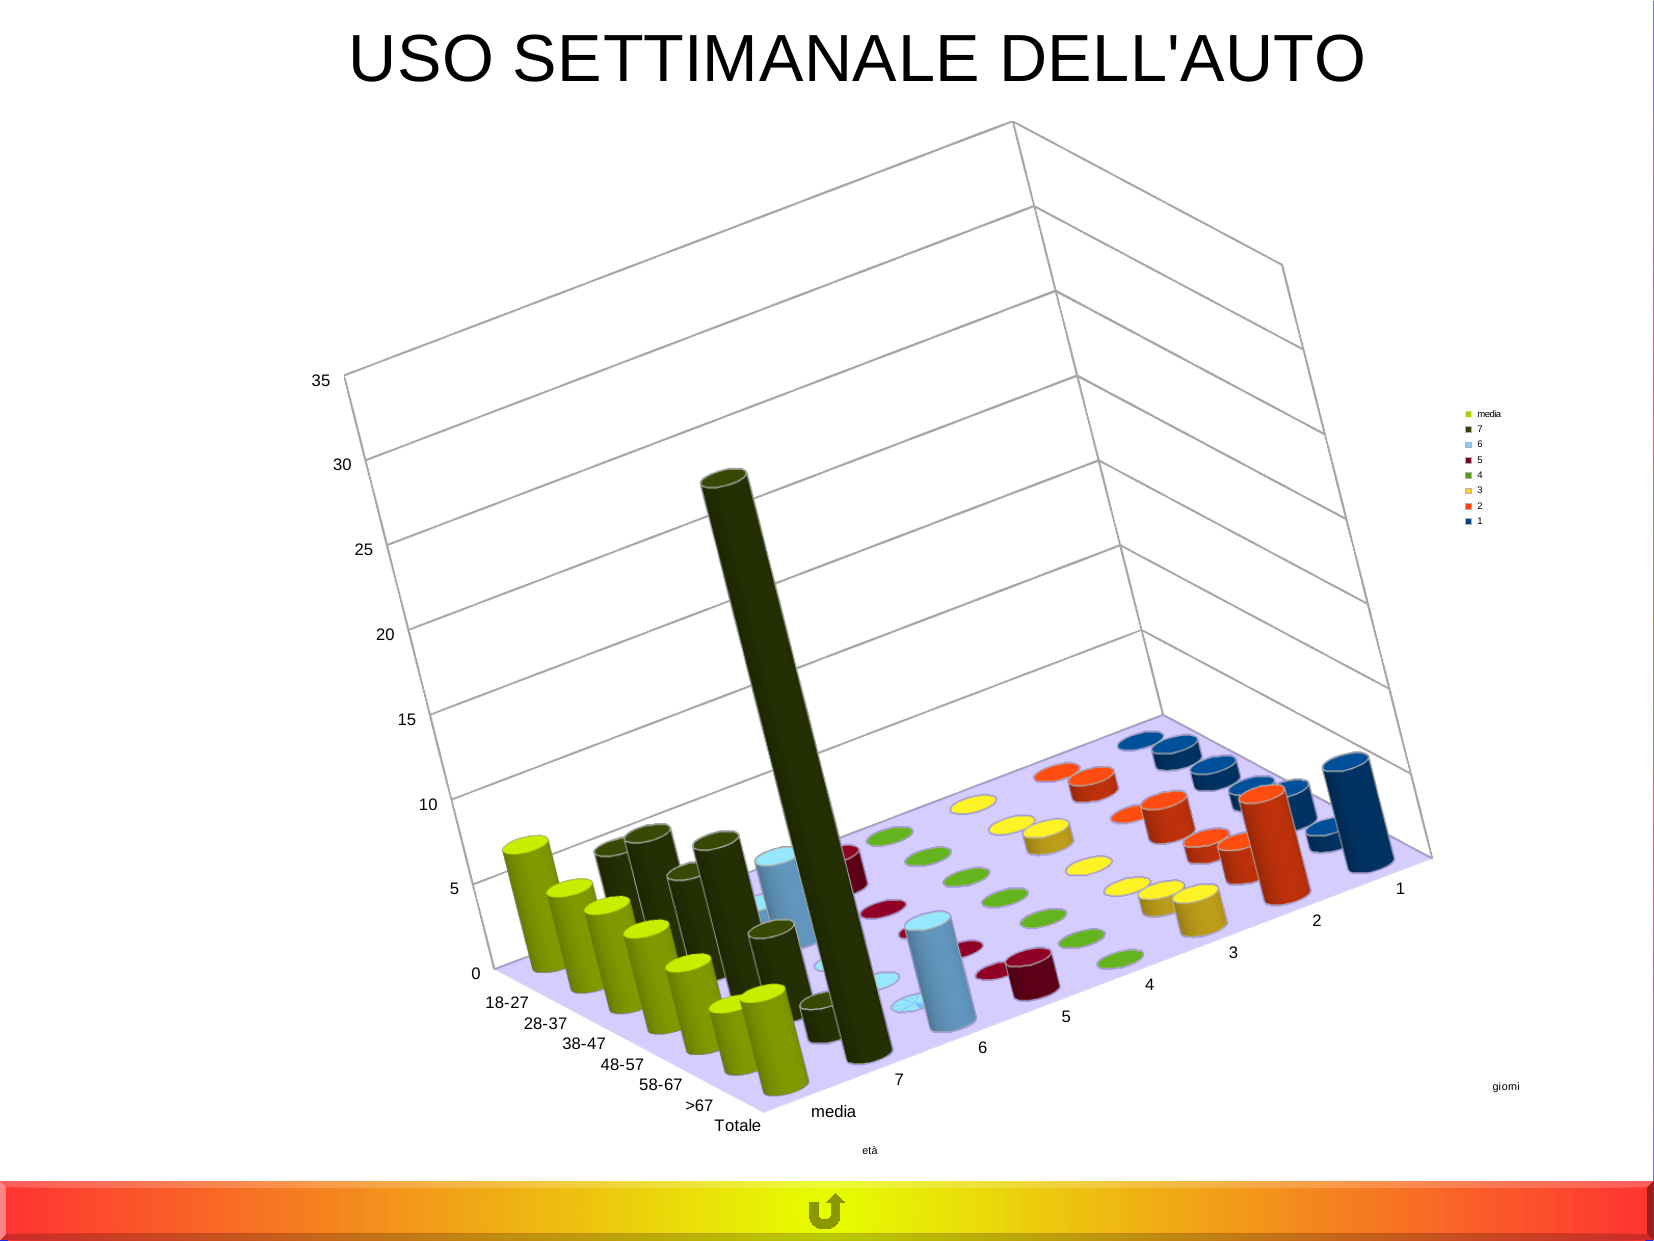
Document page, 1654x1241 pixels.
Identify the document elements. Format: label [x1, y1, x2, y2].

chart [0, 0, 1654, 1181]
text_box [1, 1181, 1654, 1241]
